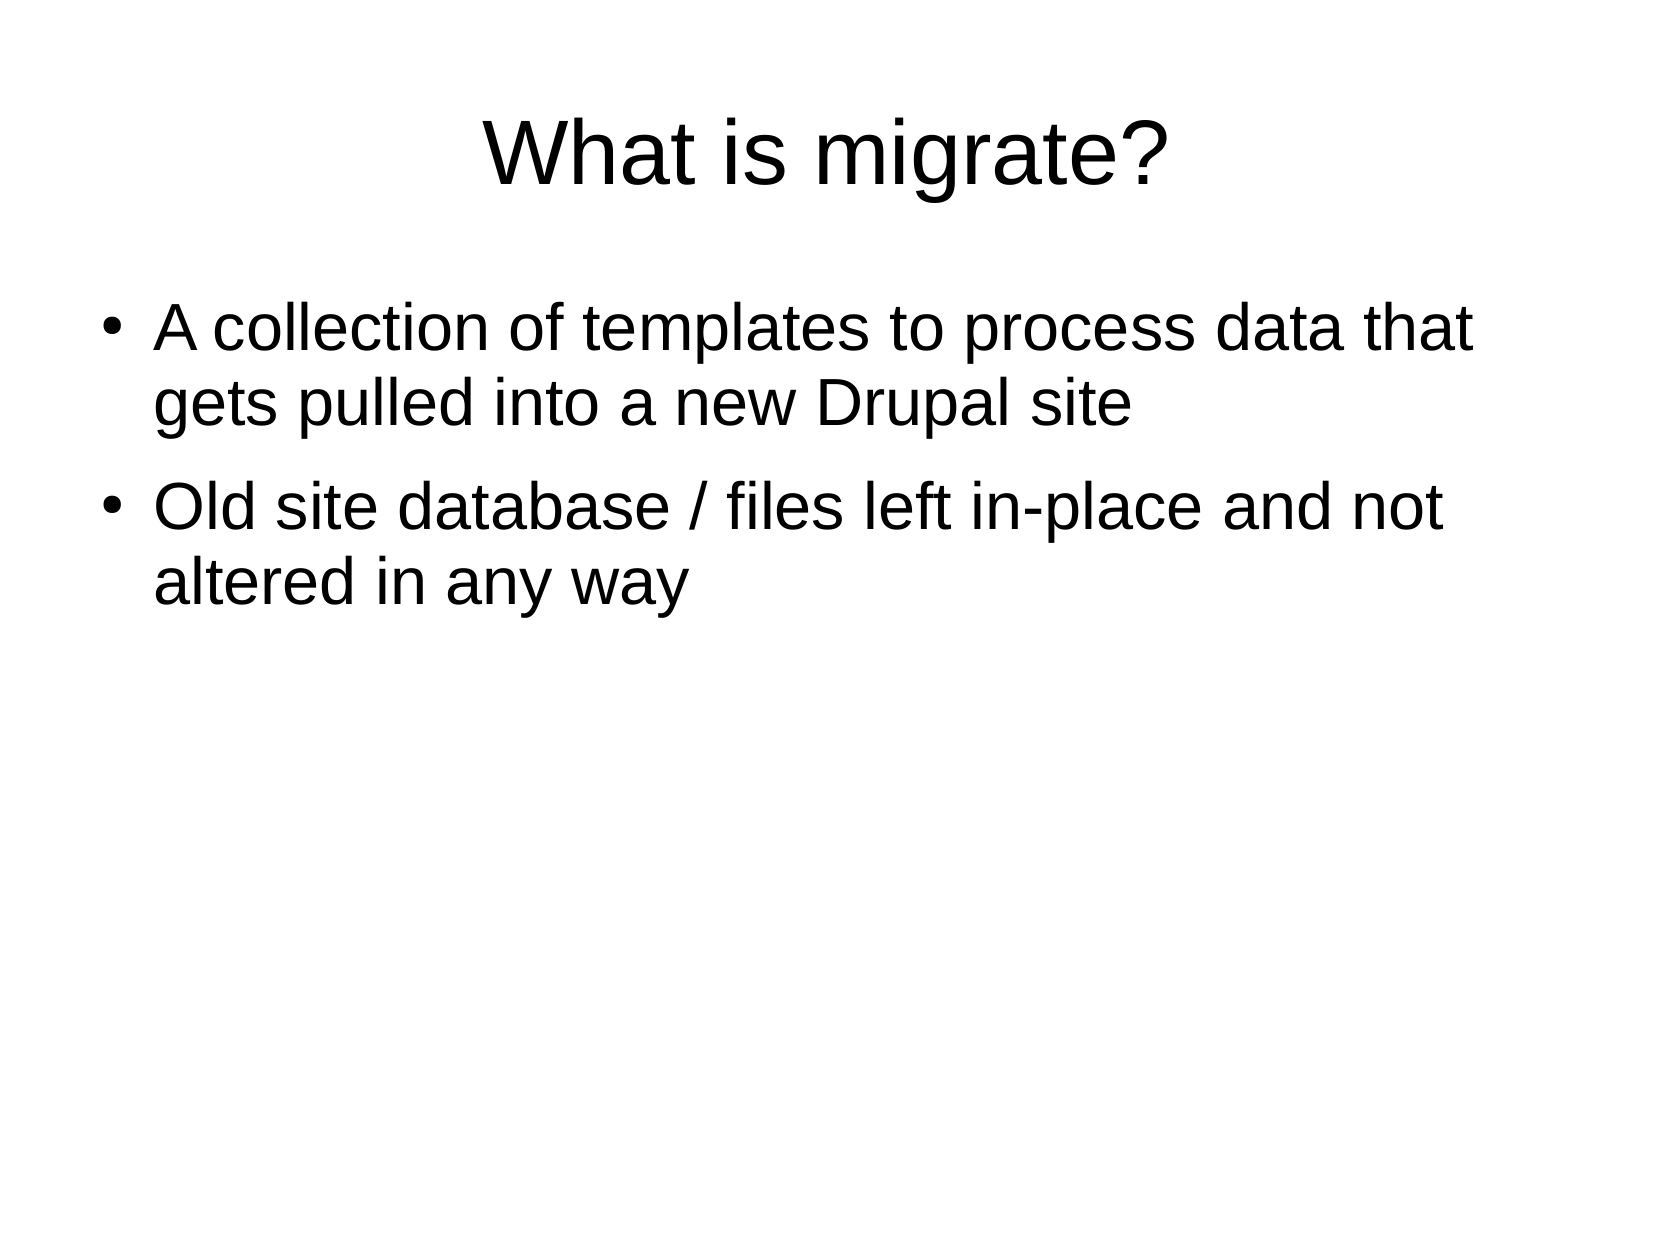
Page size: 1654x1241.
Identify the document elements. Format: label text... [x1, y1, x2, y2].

title What is migrate? [82, 49, 1571, 257]
list A collection of templates to process data that gets pulled into a new Drupal site Old site database / files left in-place and not altered in any way [82, 290, 1538, 1010]
